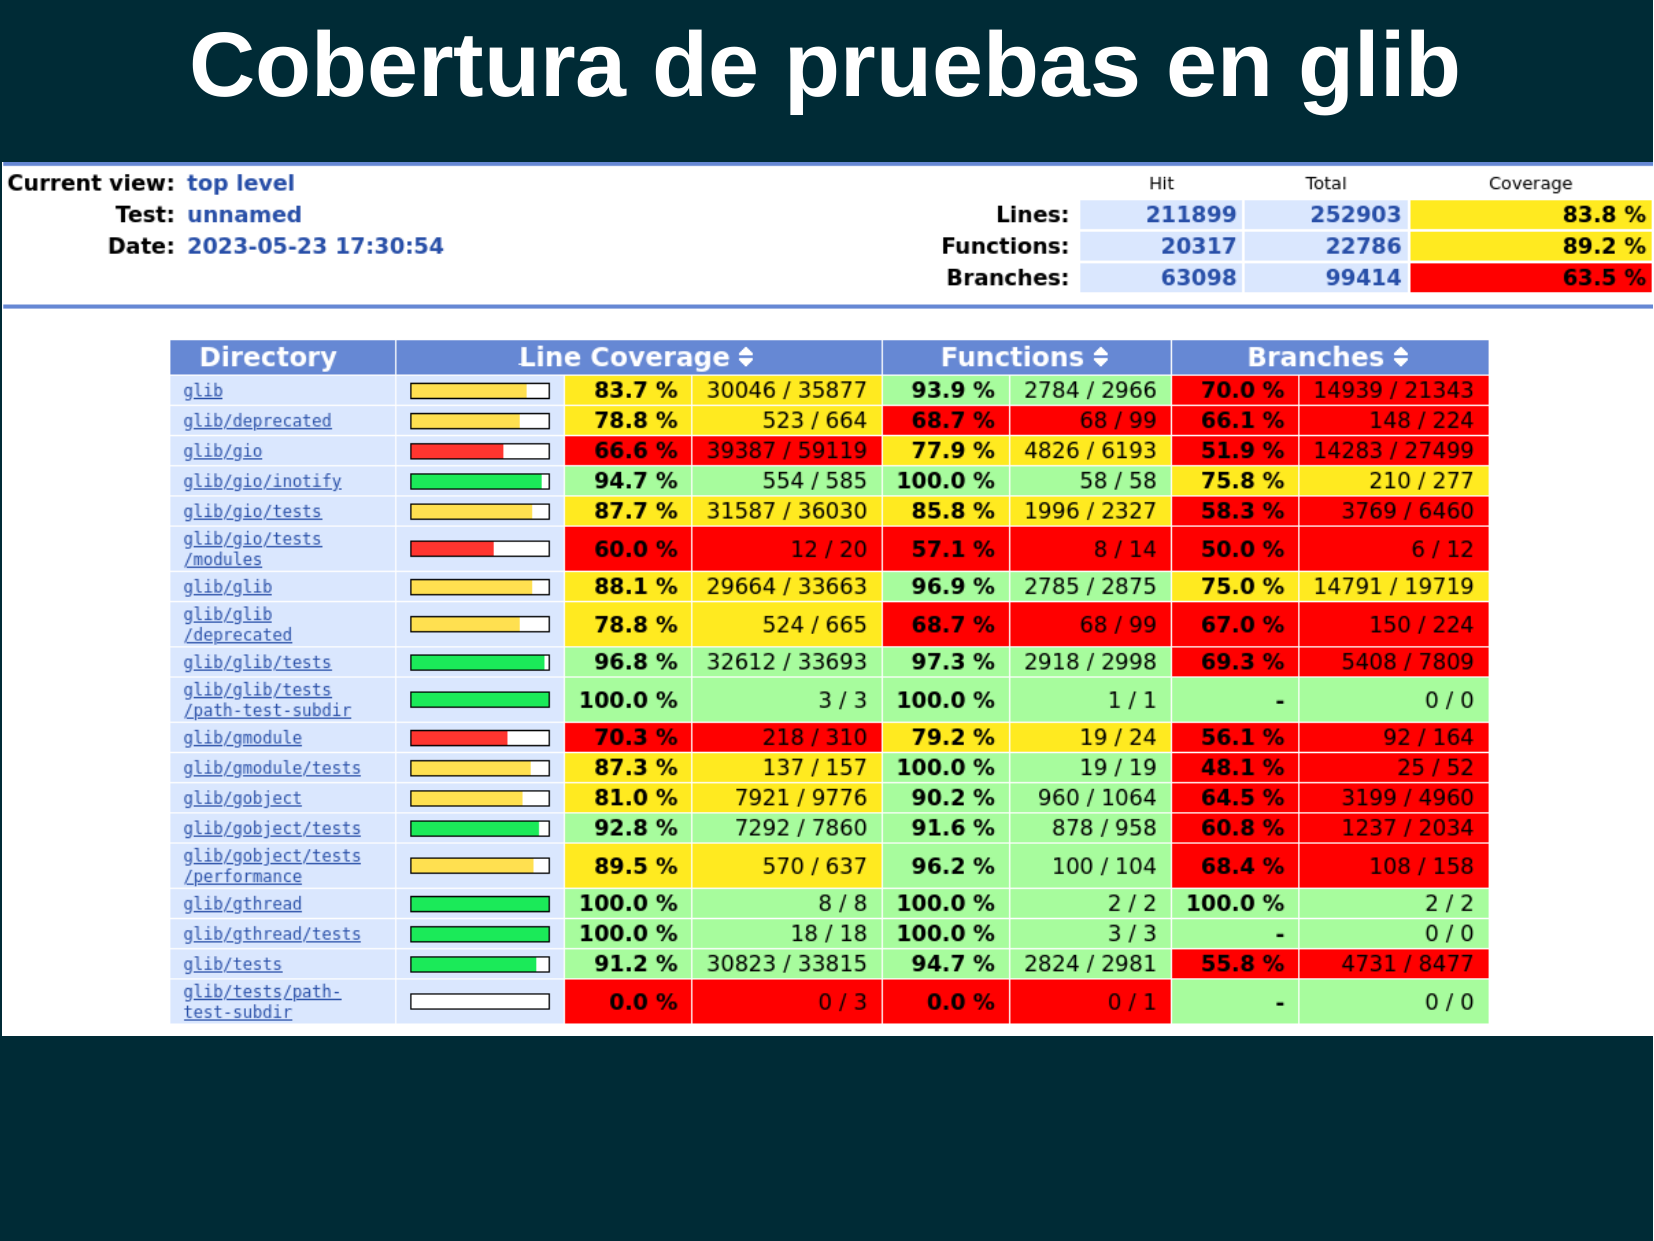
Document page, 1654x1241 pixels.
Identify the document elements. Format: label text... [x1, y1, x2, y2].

title Cobertura de pruebas en glib [82, 0, 1571, 162]
picture [3, 163, 1653, 1035]
